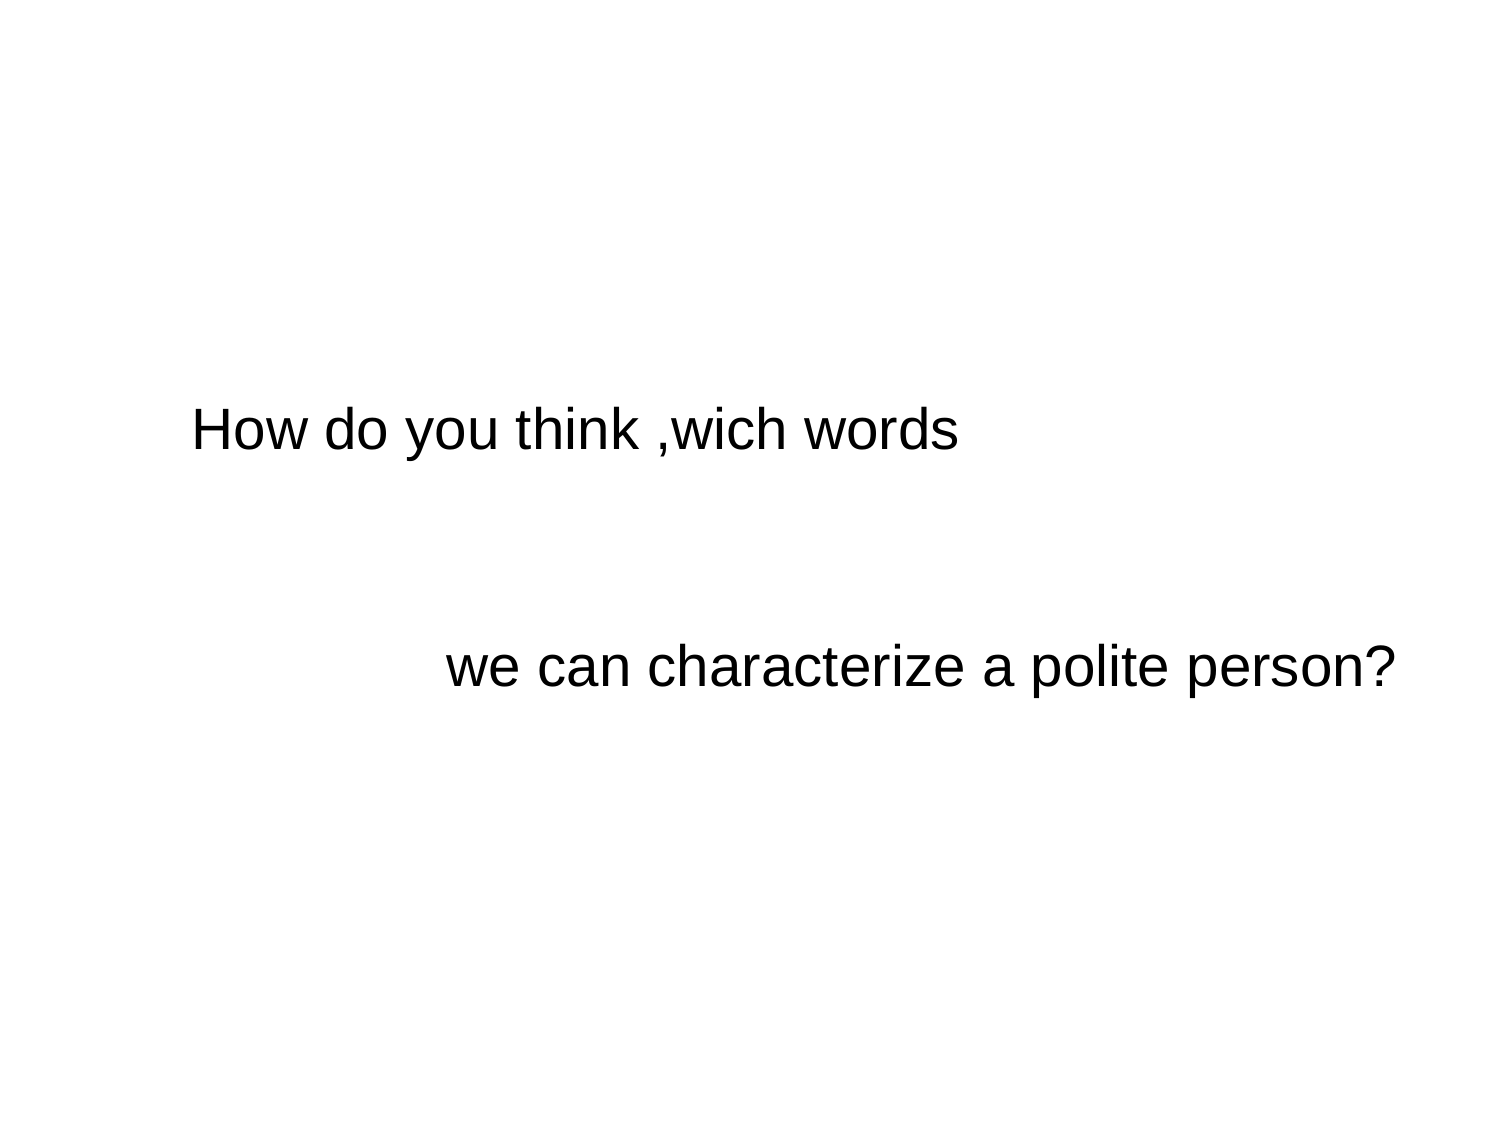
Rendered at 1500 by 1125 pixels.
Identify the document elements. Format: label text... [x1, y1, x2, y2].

text_box How do you think ,wich words [177, 389, 977, 470]
text_box we can characterize a polite person? [431, 625, 1500, 706]
